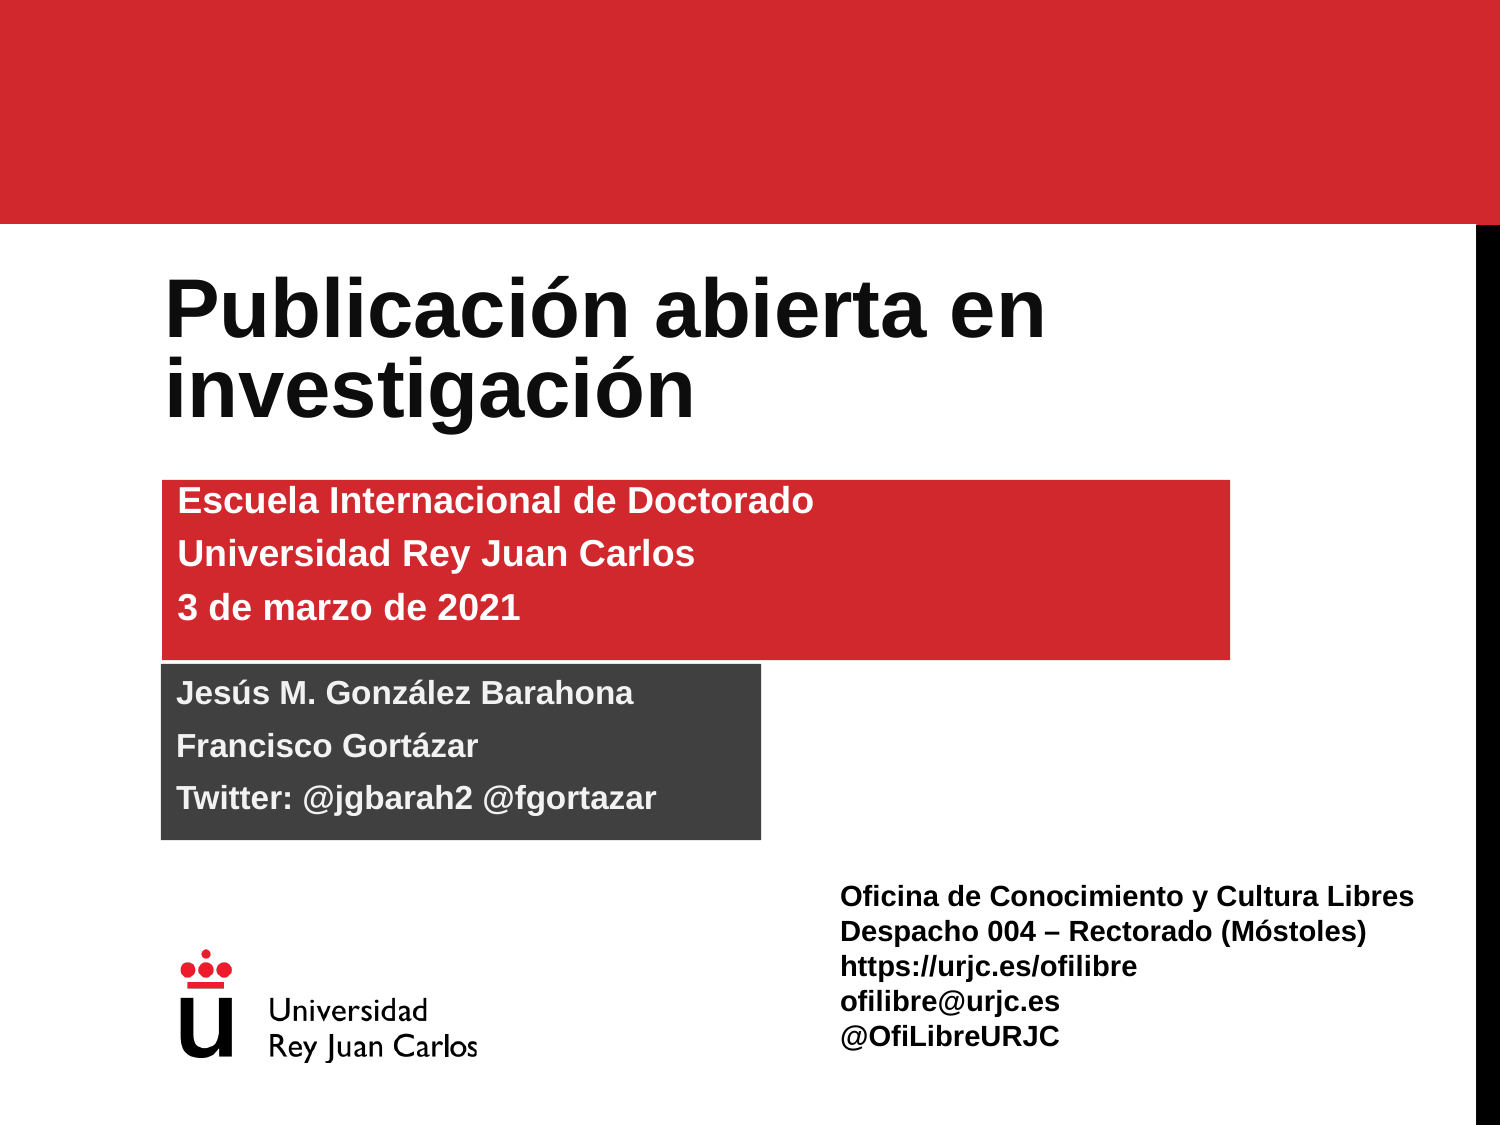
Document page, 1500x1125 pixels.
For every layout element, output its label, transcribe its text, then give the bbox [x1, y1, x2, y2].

picture [180, 949, 477, 1063]
text_box Publicación abierta en investigación [149, 179, 1382, 521]
text_box Escuela Internacional de Doctorado Universidad Rey Juan Carlos 3 de marzo de 2021 [162, 479, 1231, 661]
text_box [0, 0, 1500, 224]
text_box Oficina de Conocimiento y Cultura Libres Despacho 004 – Rectorado (Móstoles) https://urjc.es/ofilibre ofilibre@urjc.es @OfiLibreURJC [825, 870, 1446, 1065]
text_box Jesús M. González Barahona Francisco Gortázar Twitter: @jgbarah2 @fgortazar [160, 663, 762, 841]
